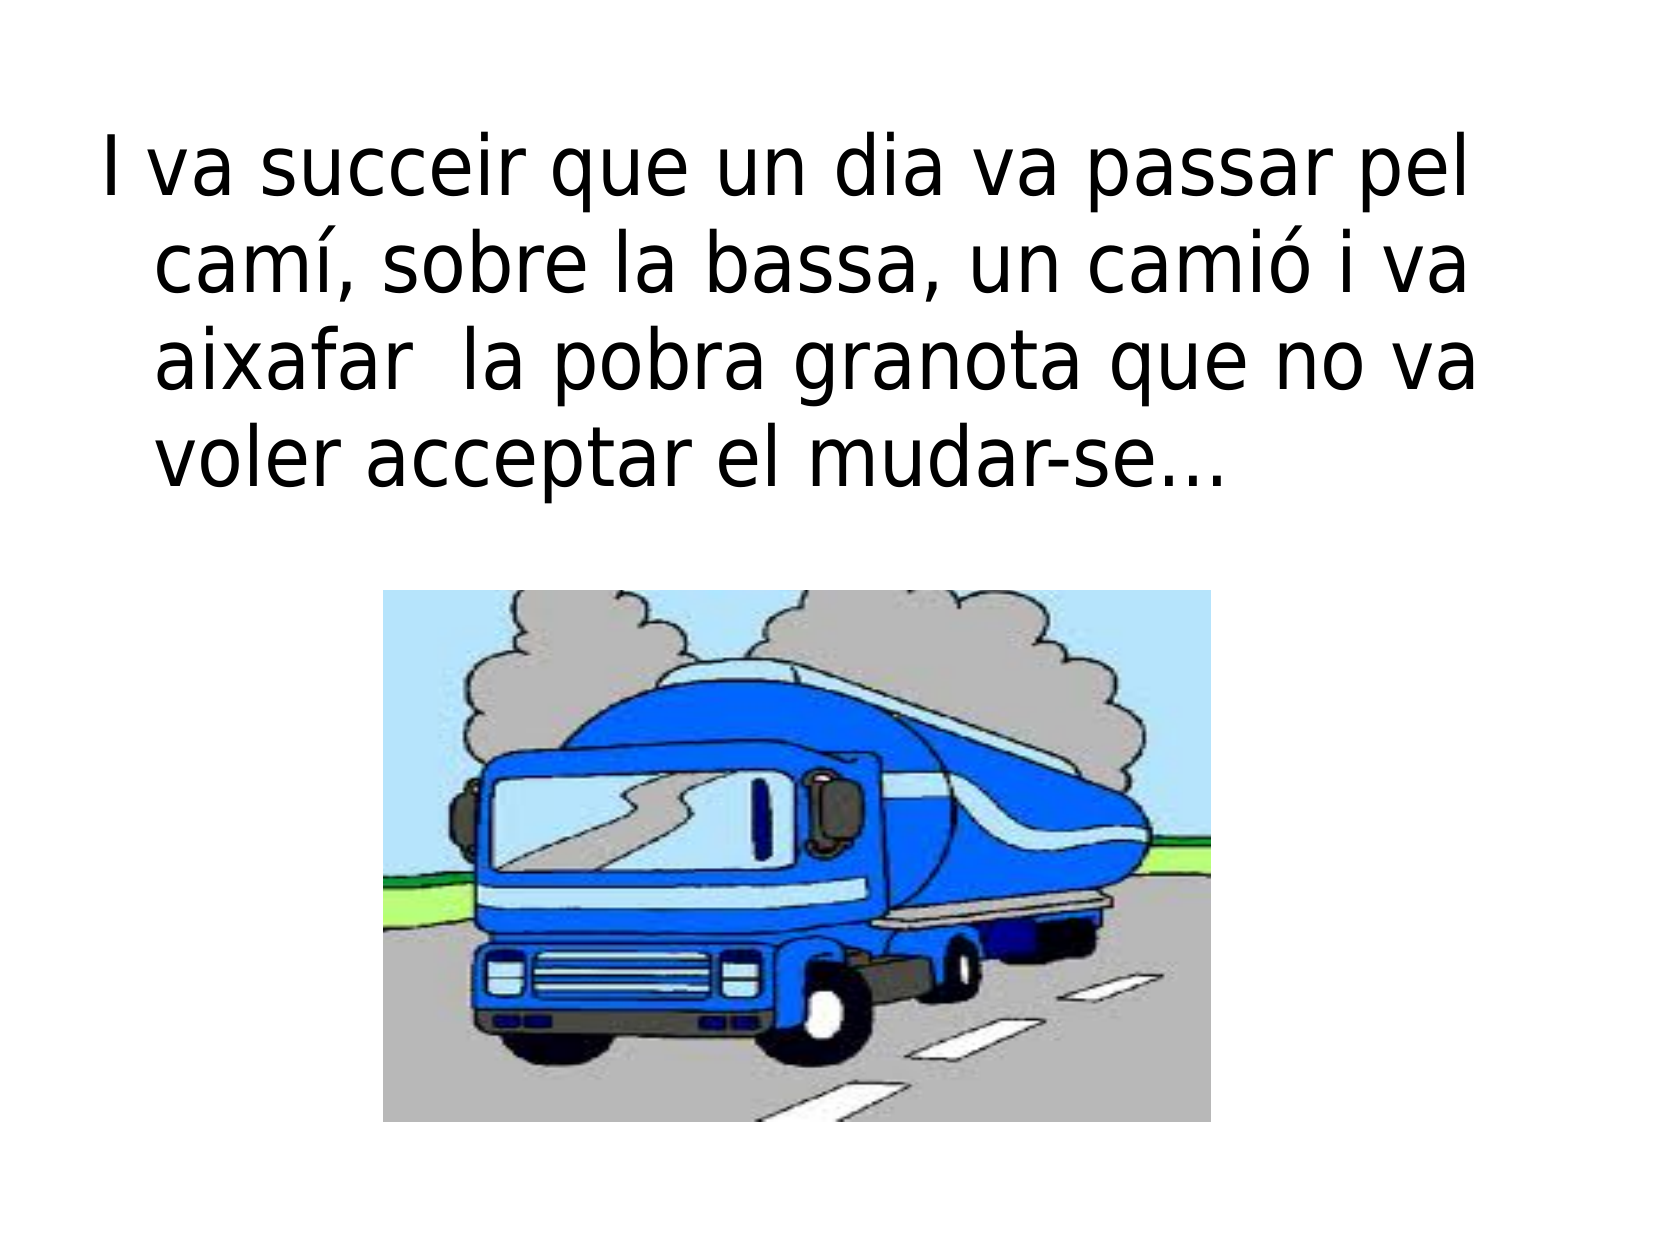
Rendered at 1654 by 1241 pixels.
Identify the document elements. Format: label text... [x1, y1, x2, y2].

list I va succeir que un dia va passar pel camí, sobre la bassa, un camió i va aixafar la pobra granota que no va voler acceptar el mudar-se... [82, 118, 1625, 1123]
picture [383, 590, 1211, 1123]
